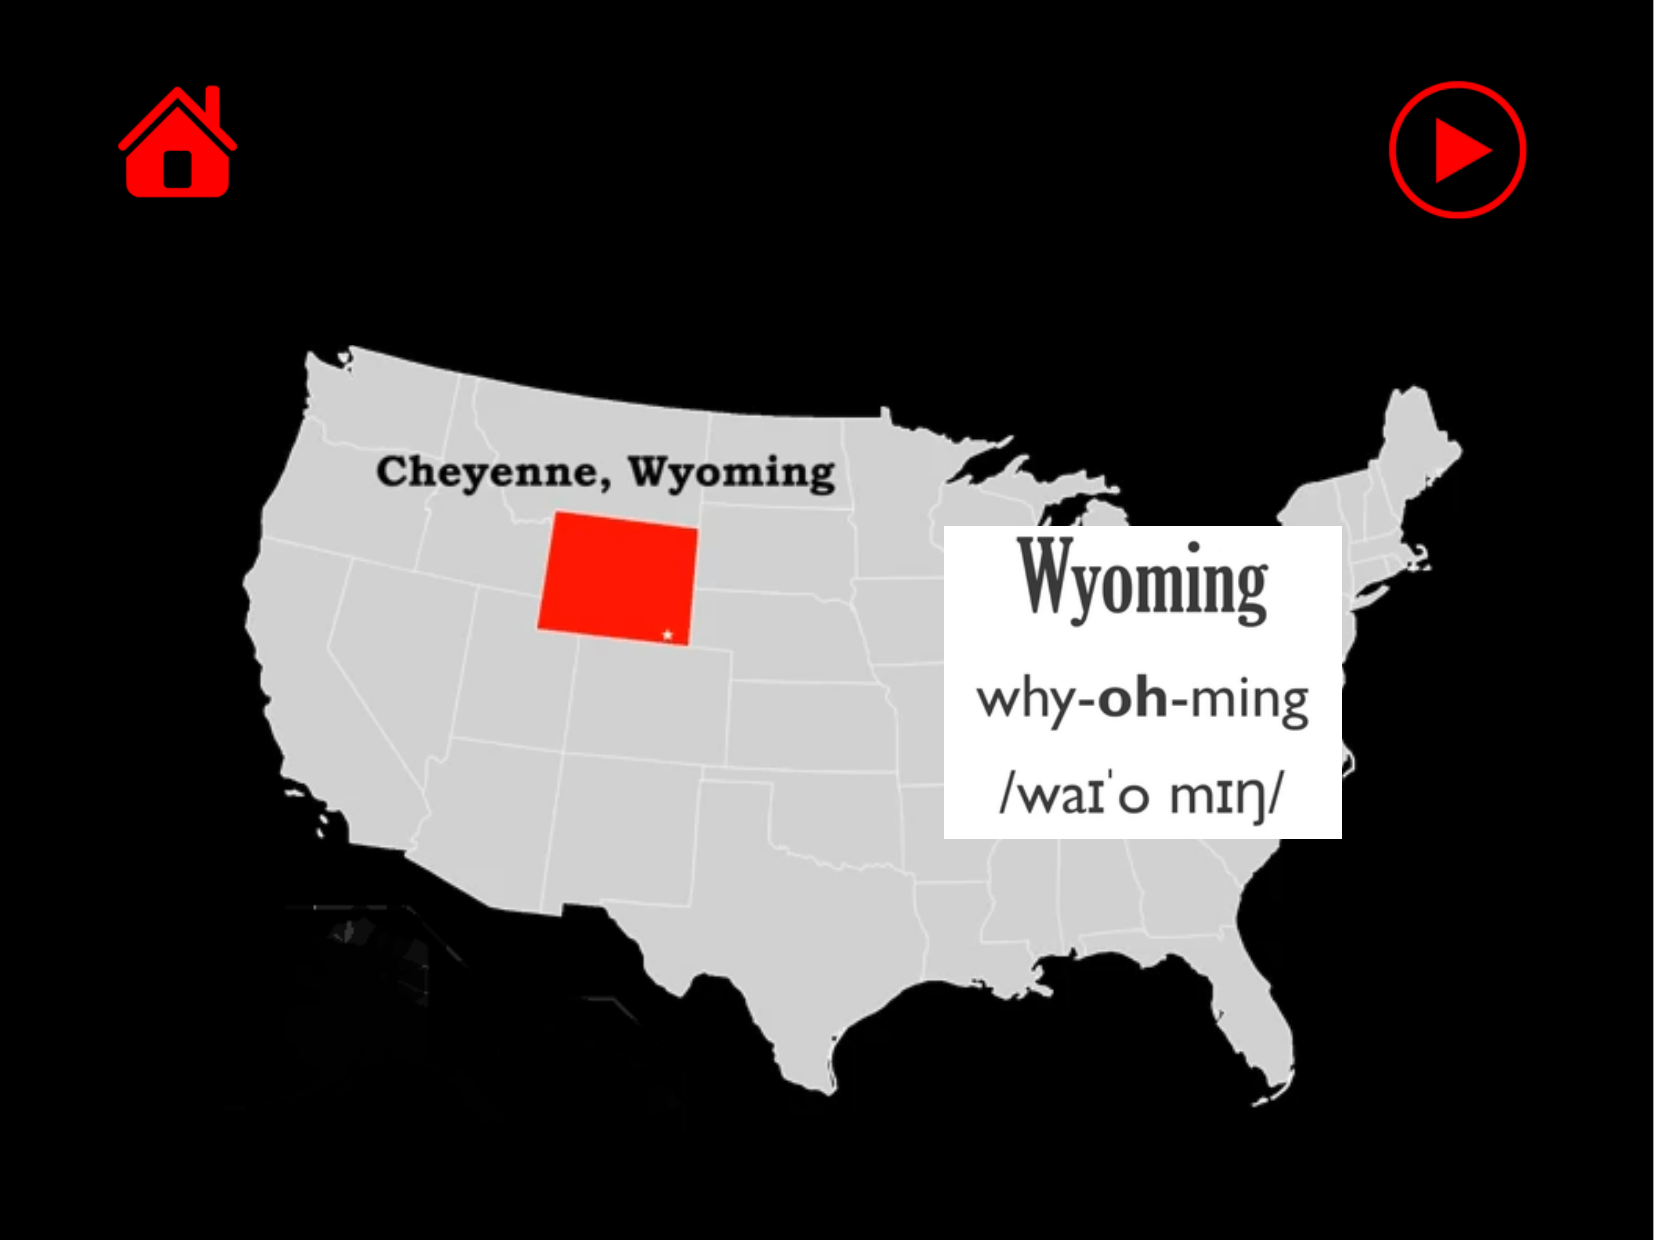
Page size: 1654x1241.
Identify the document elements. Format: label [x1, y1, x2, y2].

picture [1381, 70, 1539, 228]
picture [118, 82, 237, 201]
picture [177, 345, 1477, 1132]
